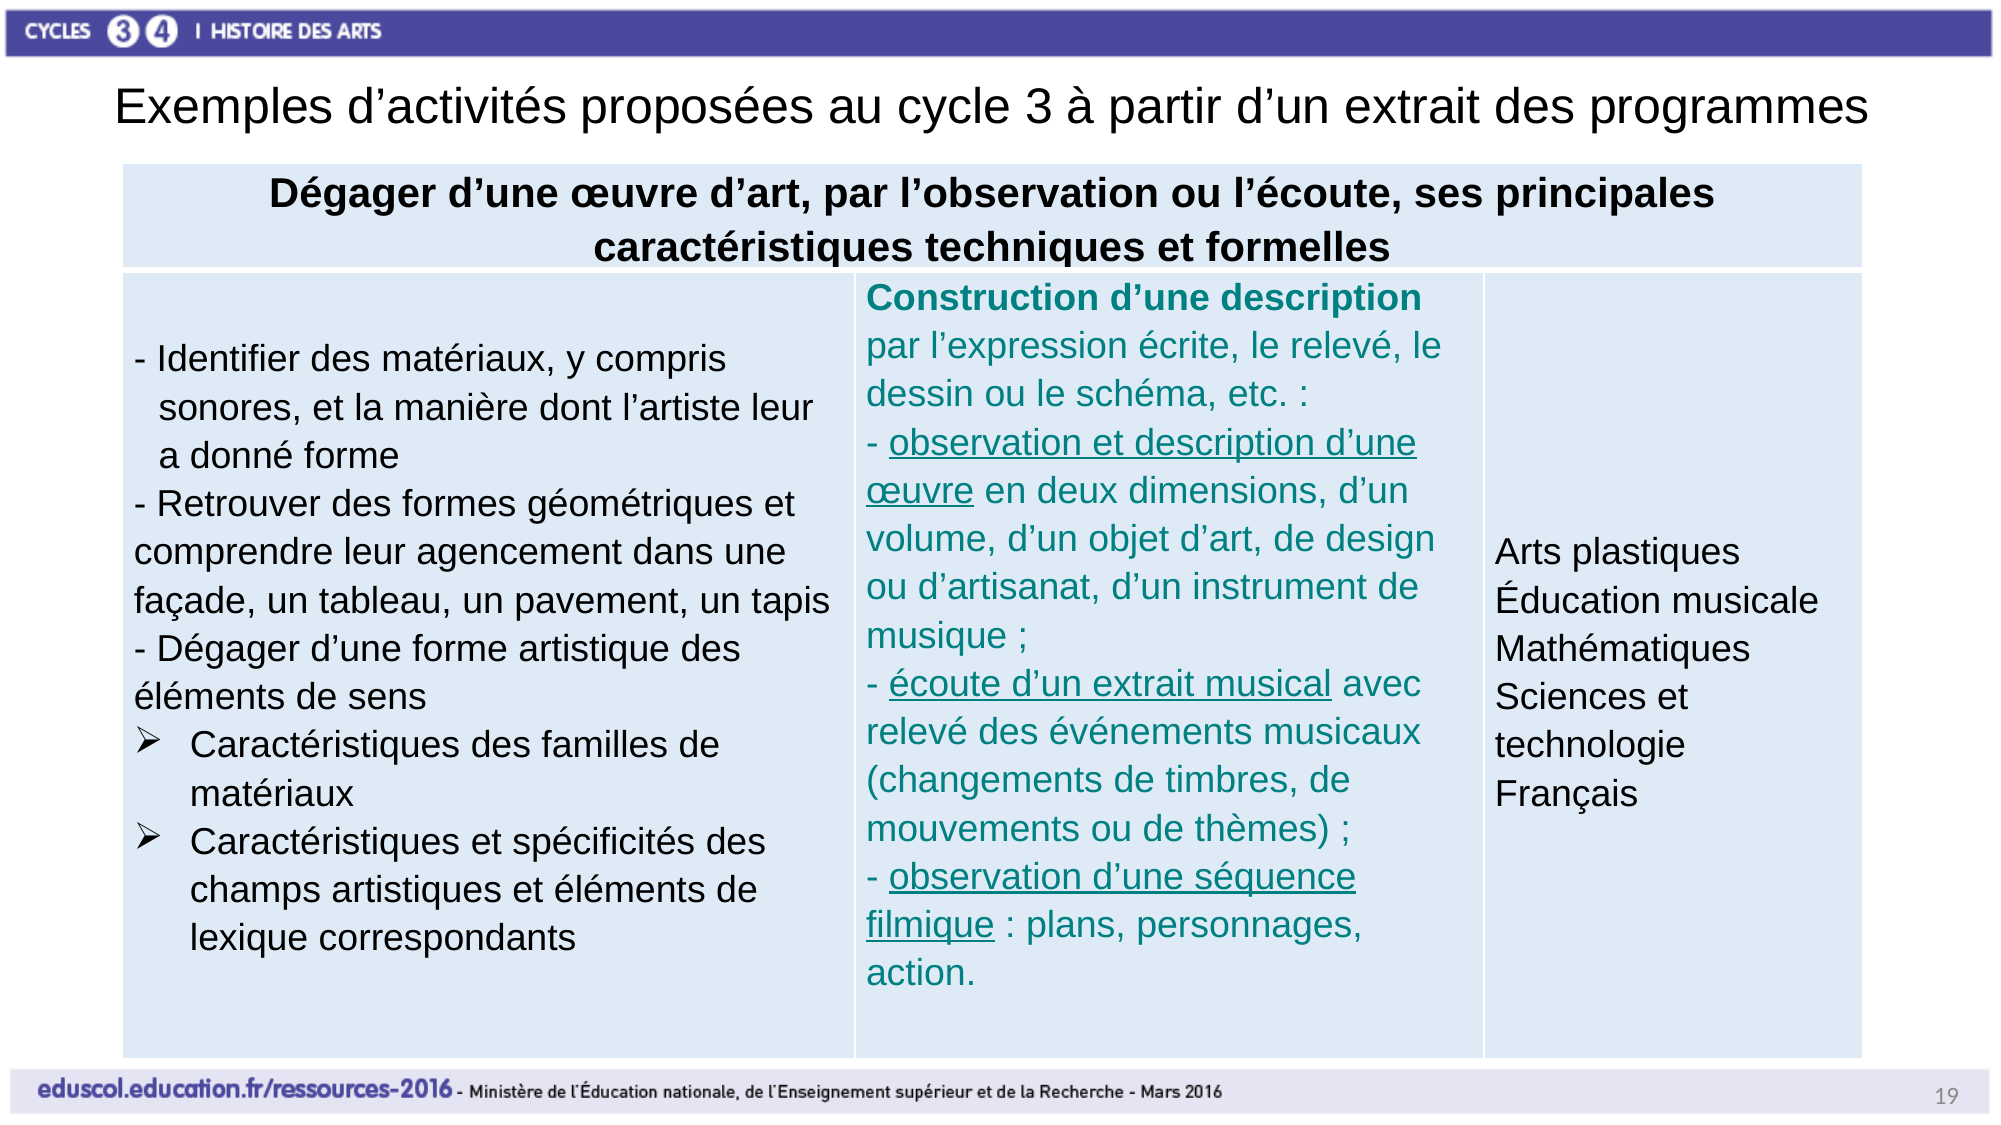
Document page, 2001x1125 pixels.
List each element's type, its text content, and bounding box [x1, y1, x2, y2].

picture [0, 1058, 2000, 1125]
title Exemples d’activités proposées au cycle 3 à partir d’un extrait des programmes [54, 67, 1931, 148]
picture [0, 0, 2000, 67]
table_header Dégager d’une œuvre d’art, par l’observation ou l’écoute, ses principales caractéristiques techniques et formelles [123, 164, 1862, 267]
table_cell Arts plastiques Éducation musicale Mathématiques Sciences et technologie Français [1485, 273, 1862, 1058]
text_box <numéro> [1918, 1065, 1990, 1125]
table_cell - Identifier des matériaux, y compris sonores, et la manière dont l’artiste leur a donné forme - Retrouver des formes géométriques et comprendre leur agencement dans une façade, un tableau, un pavement, un tapis - Dégager d’une forme artistique des éléments de sens Caractéristiques des familles de matériaux Caractéristiques et spécificités des champs artistiques et éléments de lexique correspondants [123, 273, 854, 1058]
table_cell Construction d’une description par l’expression écrite, le relevé, le dessin ou le schéma, etc. : - observation et description d’une œuvre en deux dimensions, d’un volume, d’un objet d’art, de design ou d’artisanat, d’un instrument de musique ; - écoute d’un extrait musical avec relevé des événements musicaux (changements de timbres, de mouvements ou de thèmes) ; - observation d’une séquence filmique : plans, personnages, action. [856, 273, 1483, 1058]
